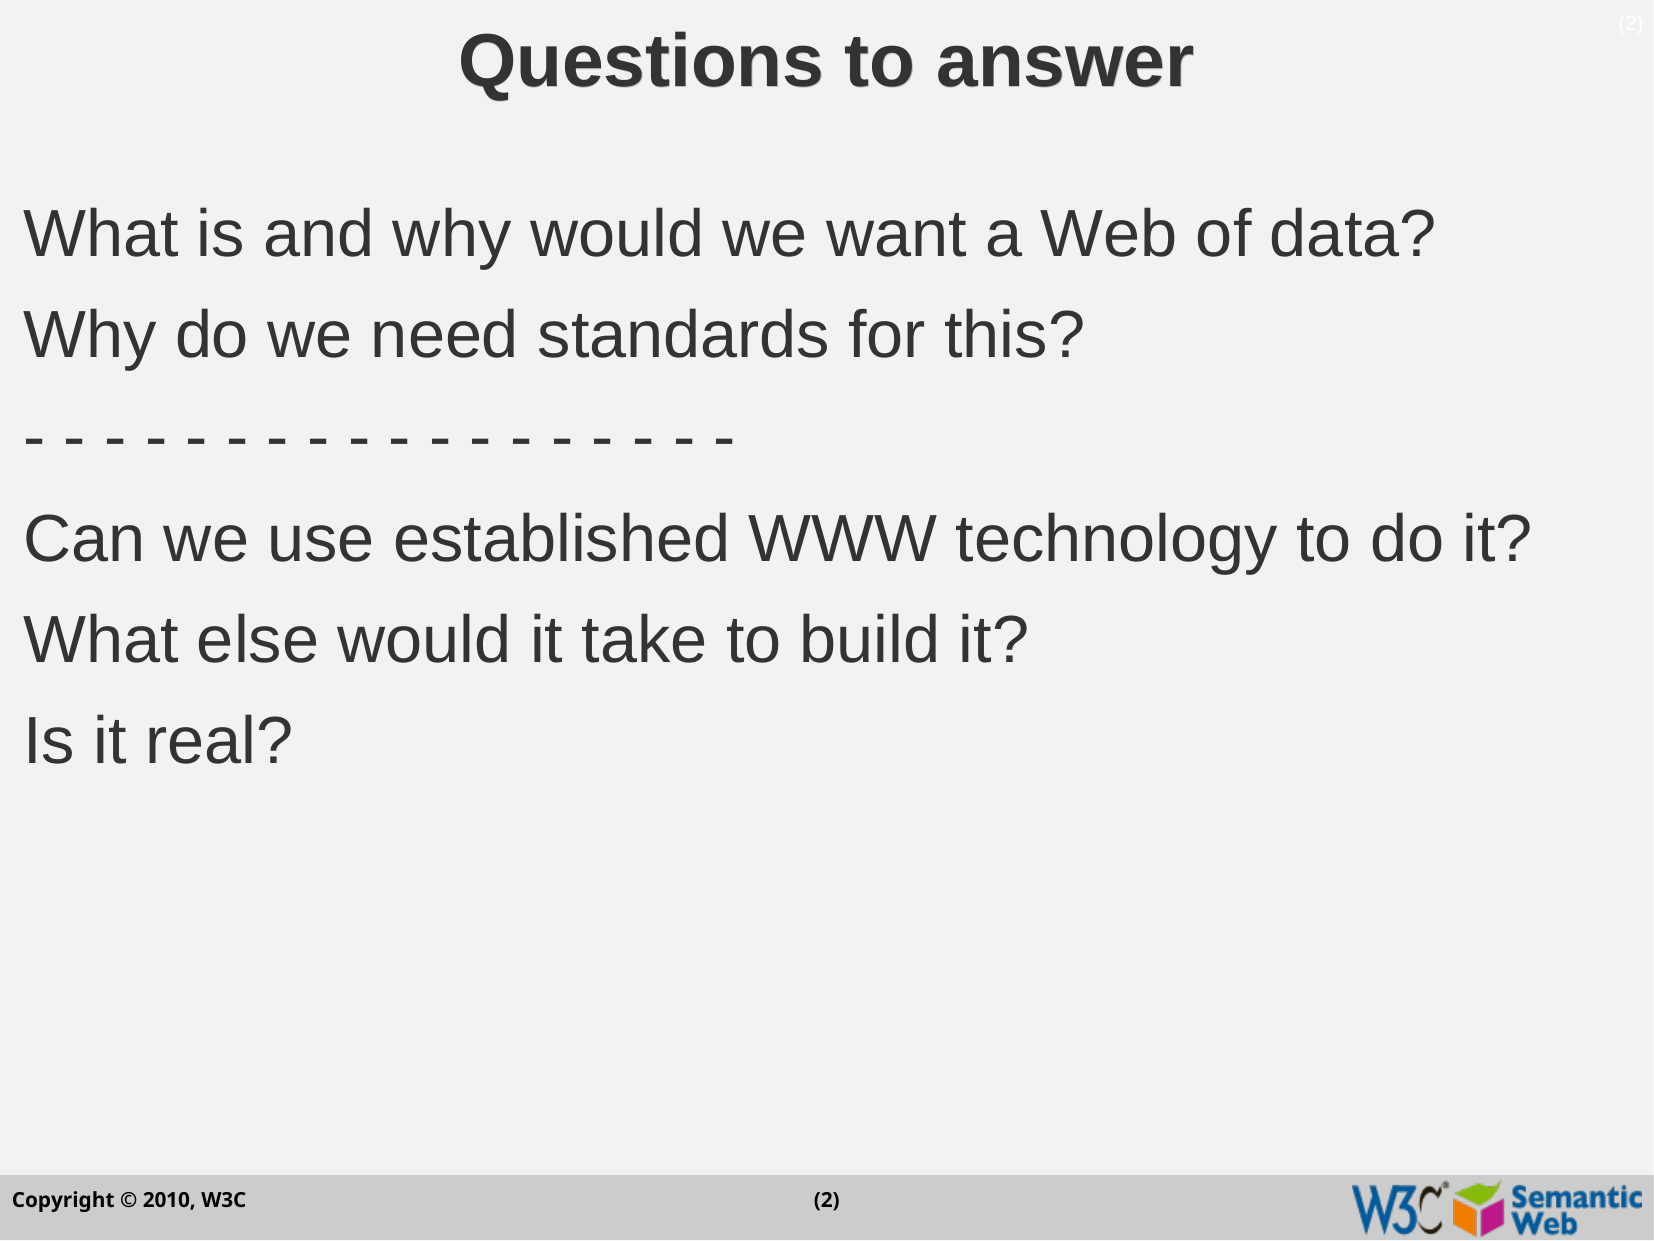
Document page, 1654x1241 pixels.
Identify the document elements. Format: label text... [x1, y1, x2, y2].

list What is and why would we want a Web of data? Why do we need standards for this? - - - - - - - - - - - - - - - - - - Can we use established WWW technology to do it? What else would it take to build it? Is it real? [23, 94, 1618, 1066]
title Questions to answer [0, 0, 1654, 119]
picture [1352, 1178, 1642, 1237]
